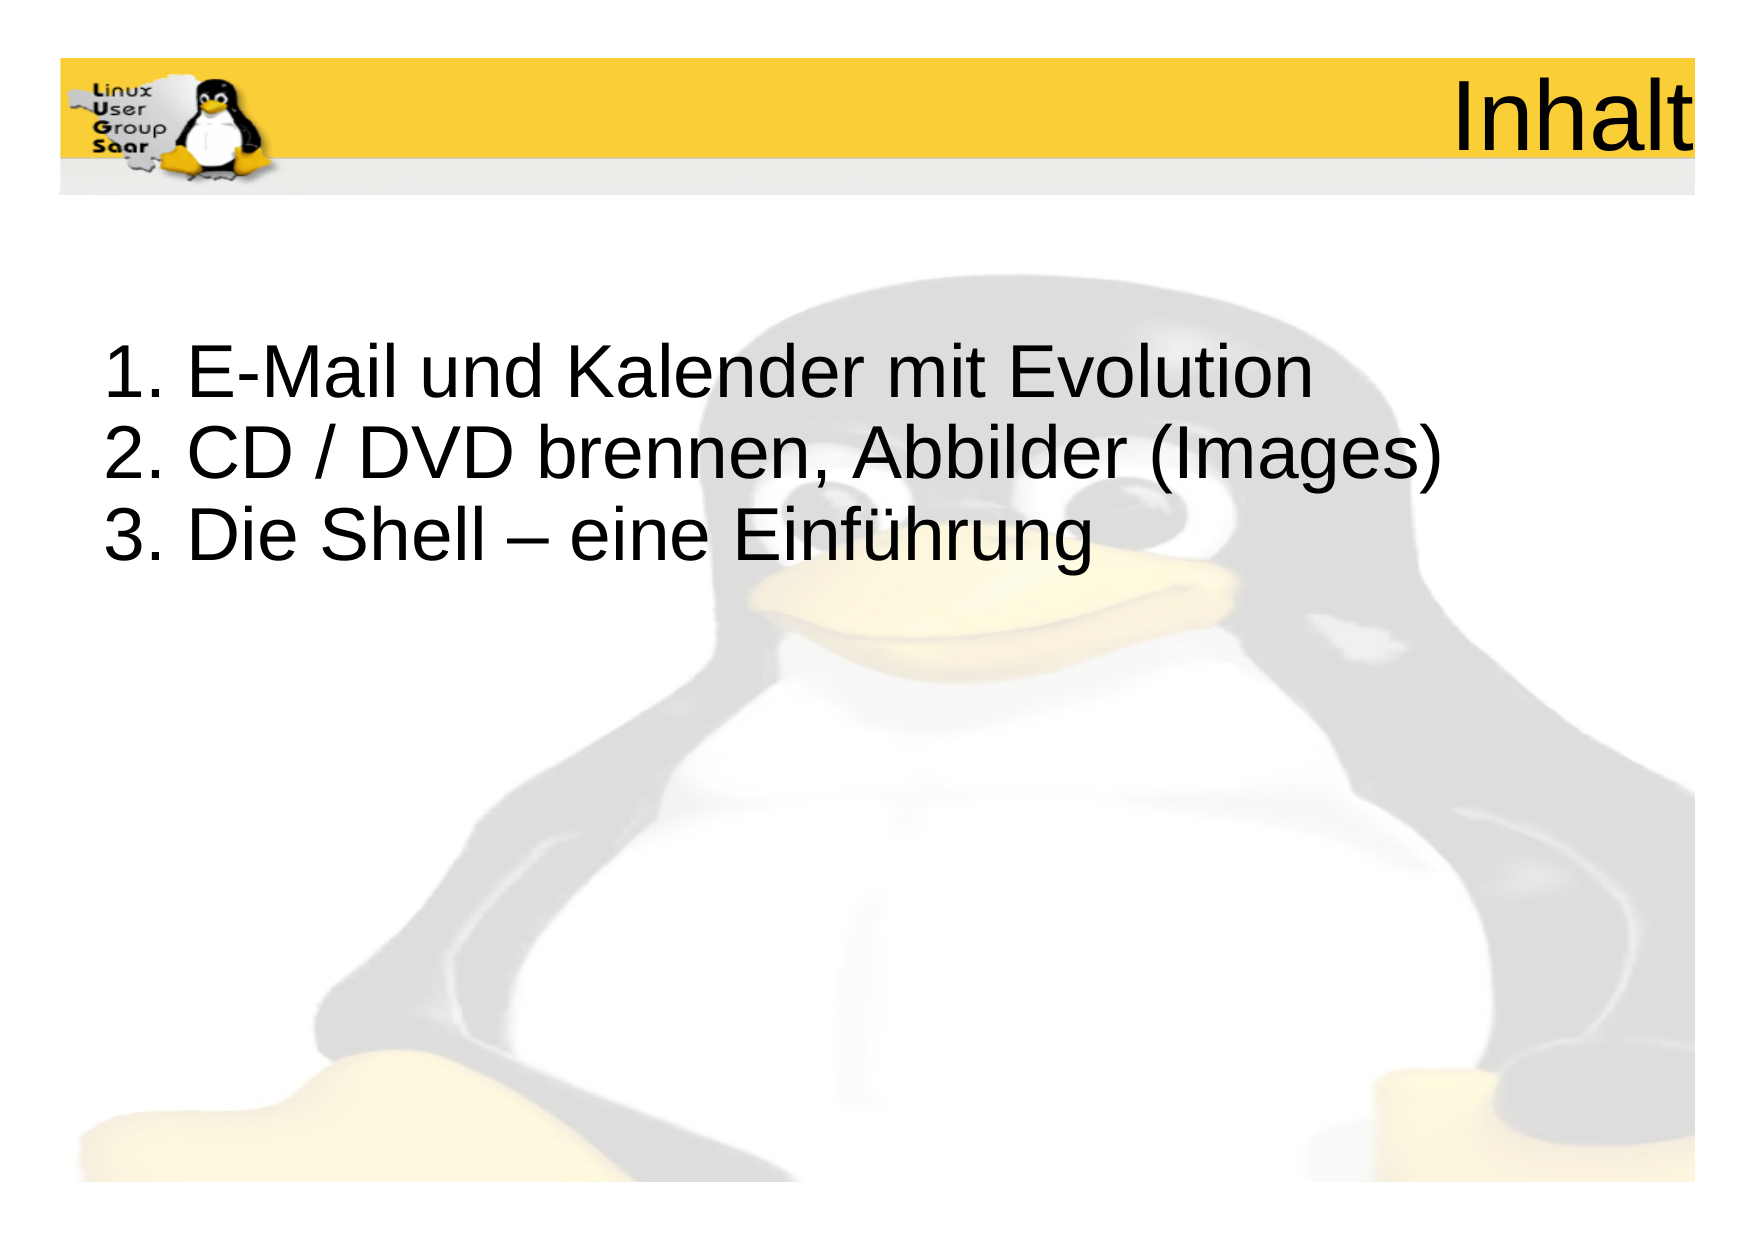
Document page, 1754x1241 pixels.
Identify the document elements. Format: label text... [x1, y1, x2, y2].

title Inhalt [788, 59, 1695, 178]
text_box 1. E-Mail und Kalender mit Evolution 2. CD / DVD brennen, Abbilder (Images) 3. Die Shell – eine Einführung [88, 324, 1695, 587]
picture [59, 58, 1695, 195]
picture [59, 251, 1695, 1182]
